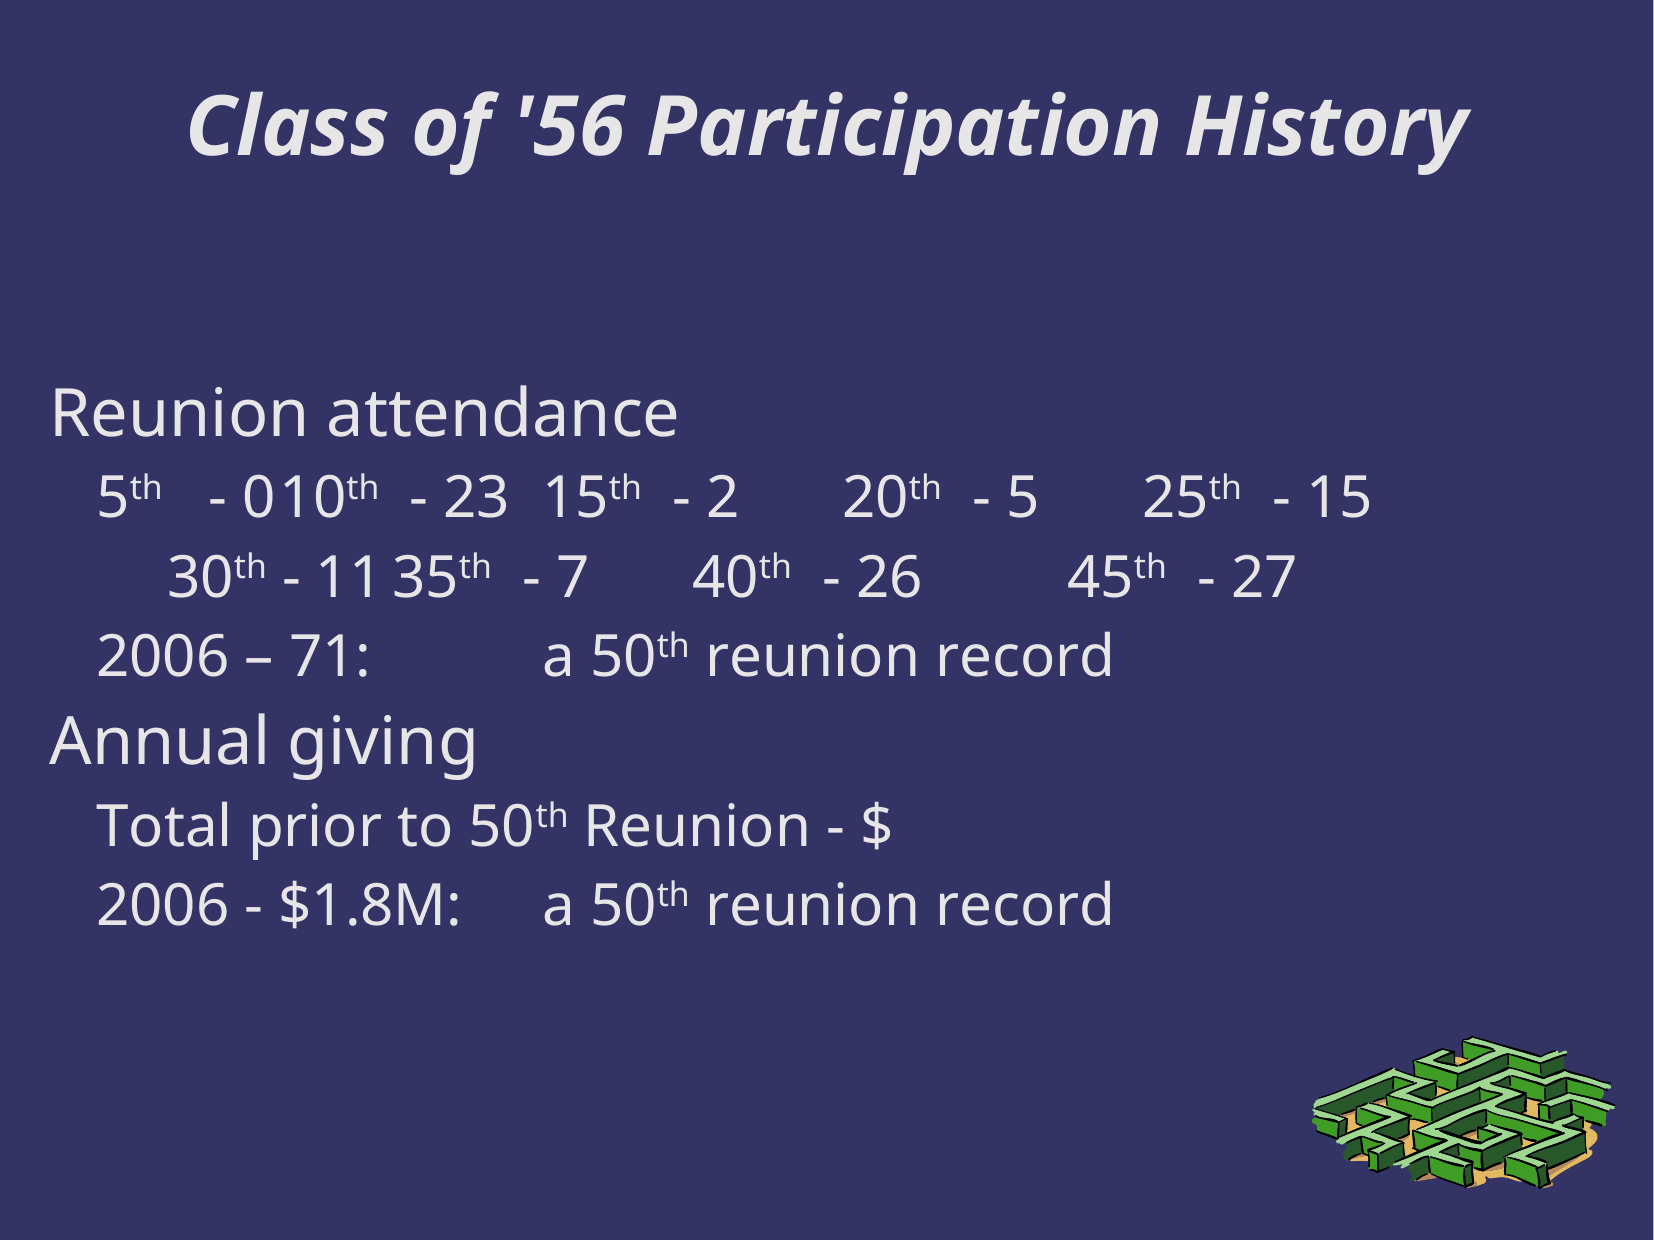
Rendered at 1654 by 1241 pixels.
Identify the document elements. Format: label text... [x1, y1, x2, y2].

list Reunion attendance 5th - 0 10th - 23 15th - 2 20th - 5 25th - 15 30th - 11 35th - 7 40th - 26 45th - 27 2006 – 71: a 50th reunion record Annual giving Total prior to 50th Reunion - $ 2006 - $1.8M: a 50th reunion record [37, 364, 1613, 976]
title Class of '56 Participation History [121, 19, 1534, 227]
